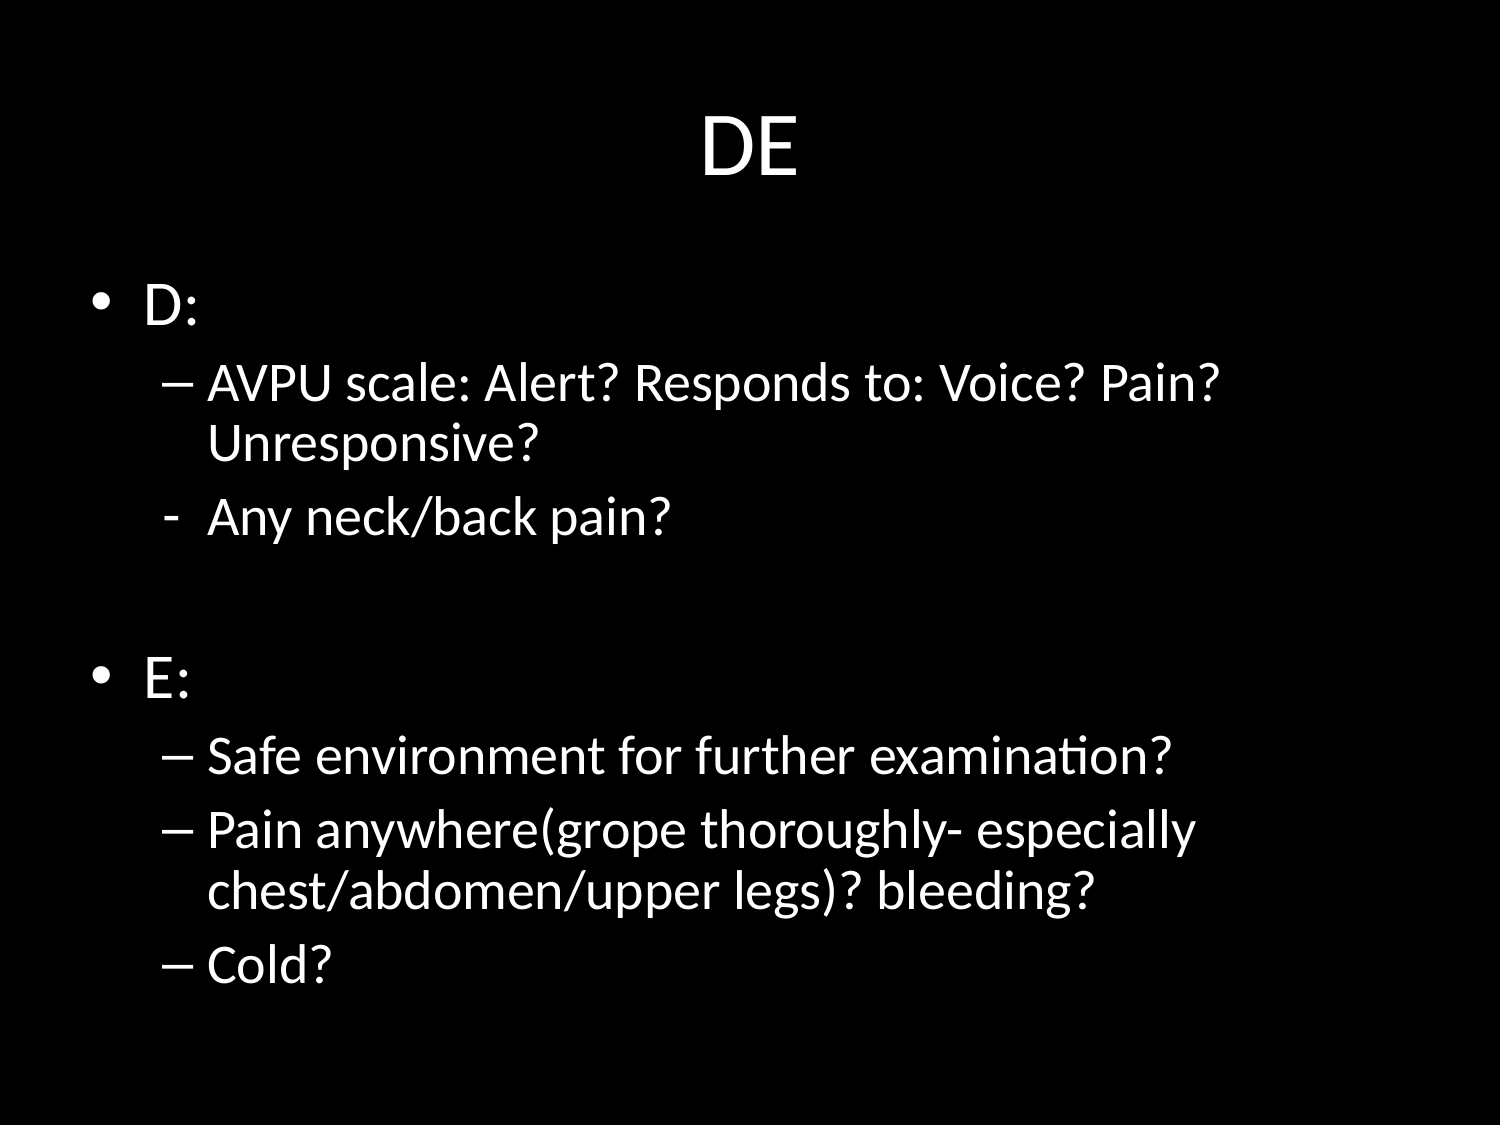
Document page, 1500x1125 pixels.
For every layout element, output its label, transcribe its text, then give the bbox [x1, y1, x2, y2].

list D: AVPU scale: Alert? Responds to: Voice? Pain? Unresponsive? Any neck/back pain? E: Safe environment for further examination? Pain anywhere(grope thoroughly- especially chest/abdomen/upper legs)? bleeding? Cold? [75, 262, 1425, 1005]
title DE [75, 45, 1425, 233]
